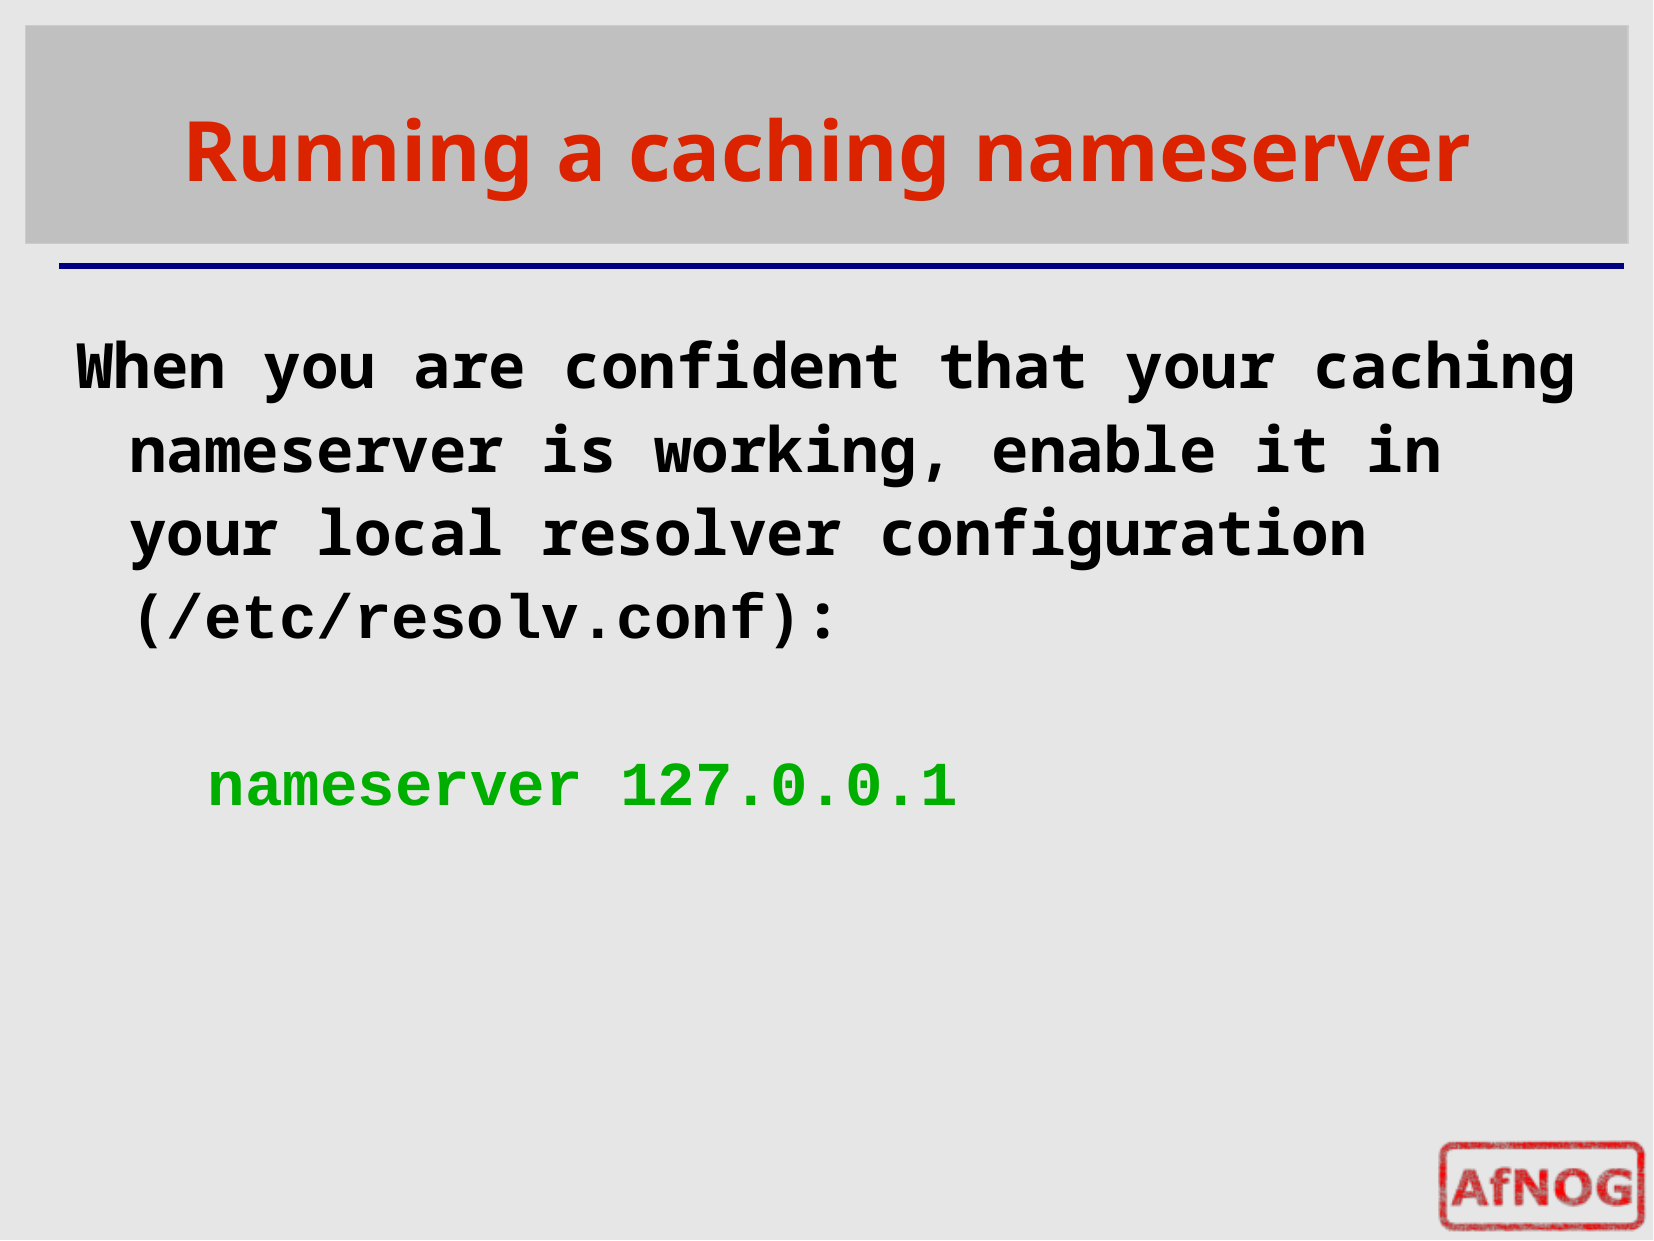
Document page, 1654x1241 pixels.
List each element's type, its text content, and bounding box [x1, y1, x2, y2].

picture [1437, 1139, 1648, 1235]
list When you are confident that your caching nameserver is working, enable it in your local resolver configuration (/etc/resolv.conf): nameserver 127.0.0.1 [59, 322, 1595, 1132]
title Running a caching nameserver [121, 46, 1534, 254]
